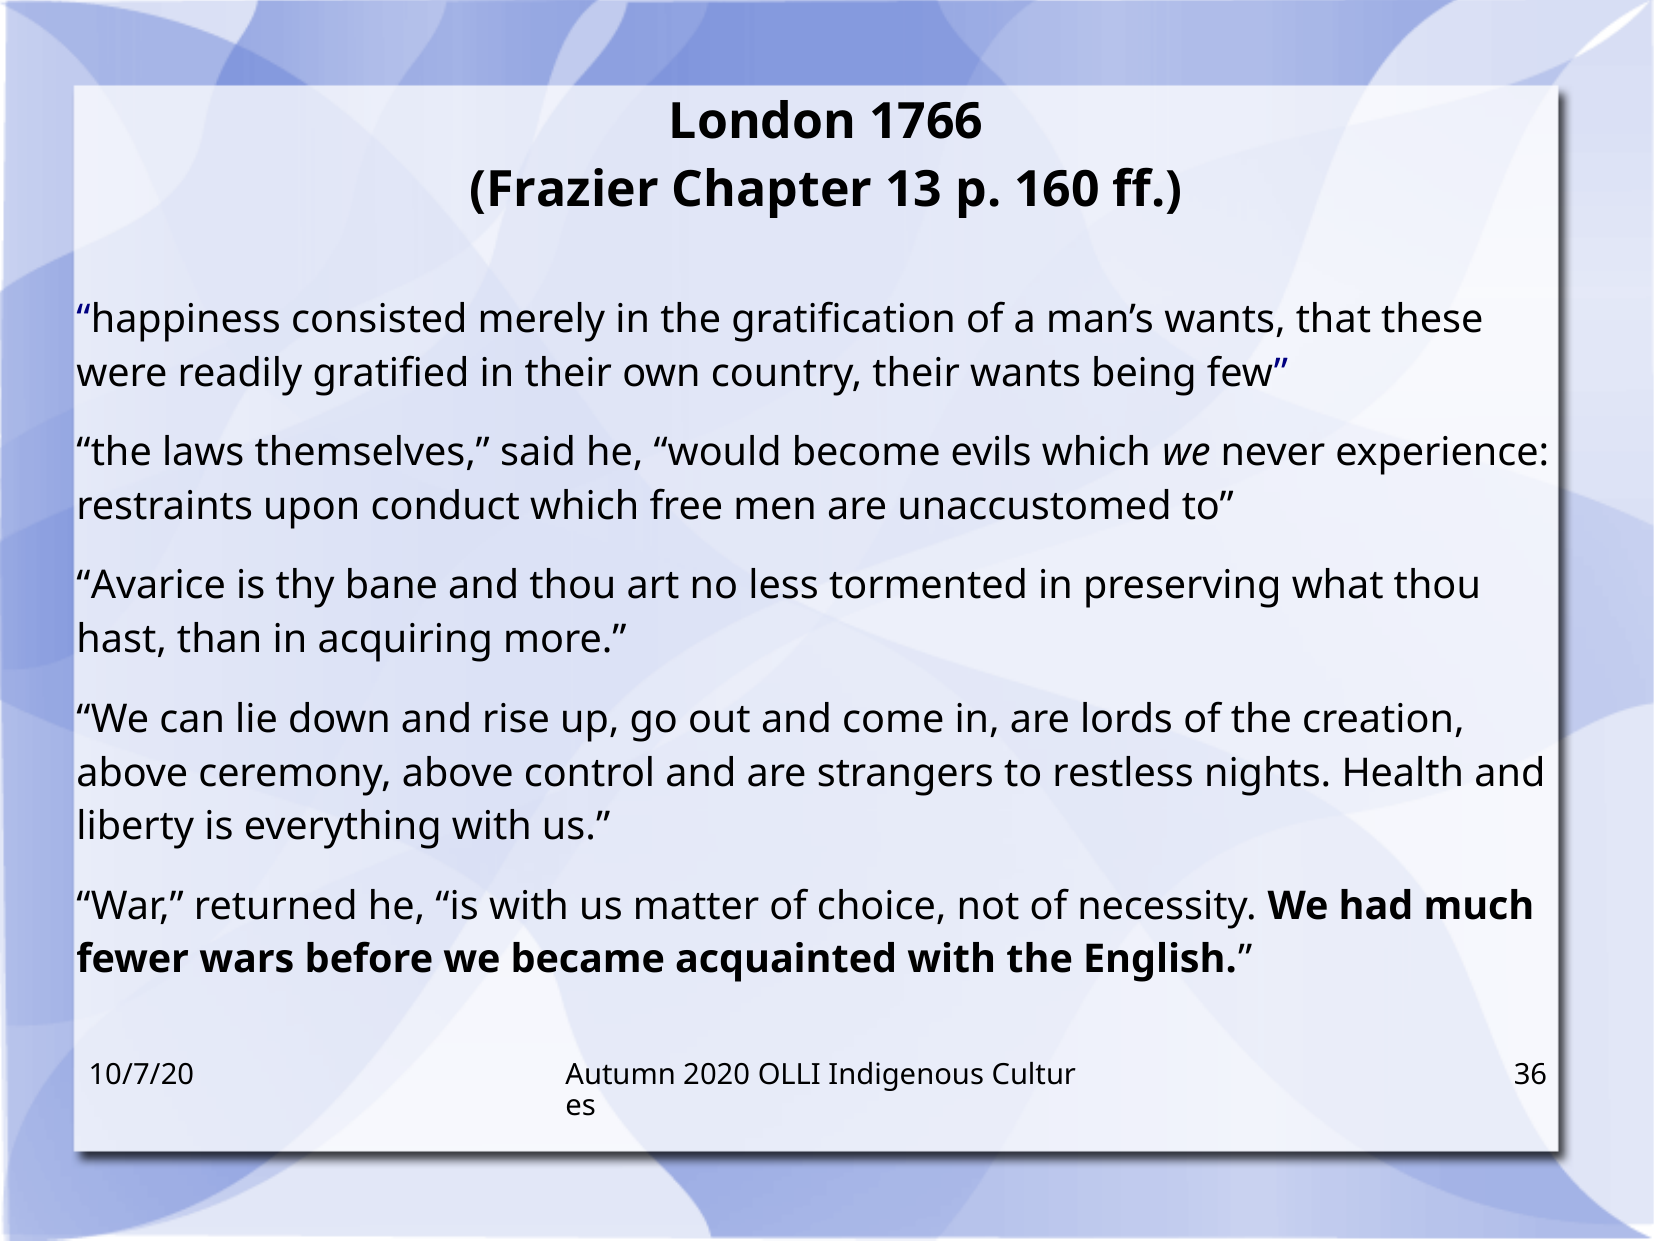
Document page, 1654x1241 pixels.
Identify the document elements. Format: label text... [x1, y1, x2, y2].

title London 1766 (Frazier Chapter 13 p. 160 ff.) [82, 49, 1571, 257]
picture [0, 0, 1654, 1241]
list “happiness consisted merely in the gratification of a man’s wants, that these were readily gratified in their own country, their wants being few” “the laws themselves,” said he, “would become evils which we never experience: restraints upon conduct which free men are unaccustomed to” “Avarice is thy bane and thou art no less tormented in preserving what thou hast, than in acquiring more.” “We can lie down and rise up, go out and come in, are lords of the creation, above ceremony, above control and are strangers to restless nights. Health and liberty is everything with us.” “War,” returned he, “is with us matter of choice, not of necessity. We had much fewer wars before we became acquainted with the English.” [76, 290, 1565, 1183]
